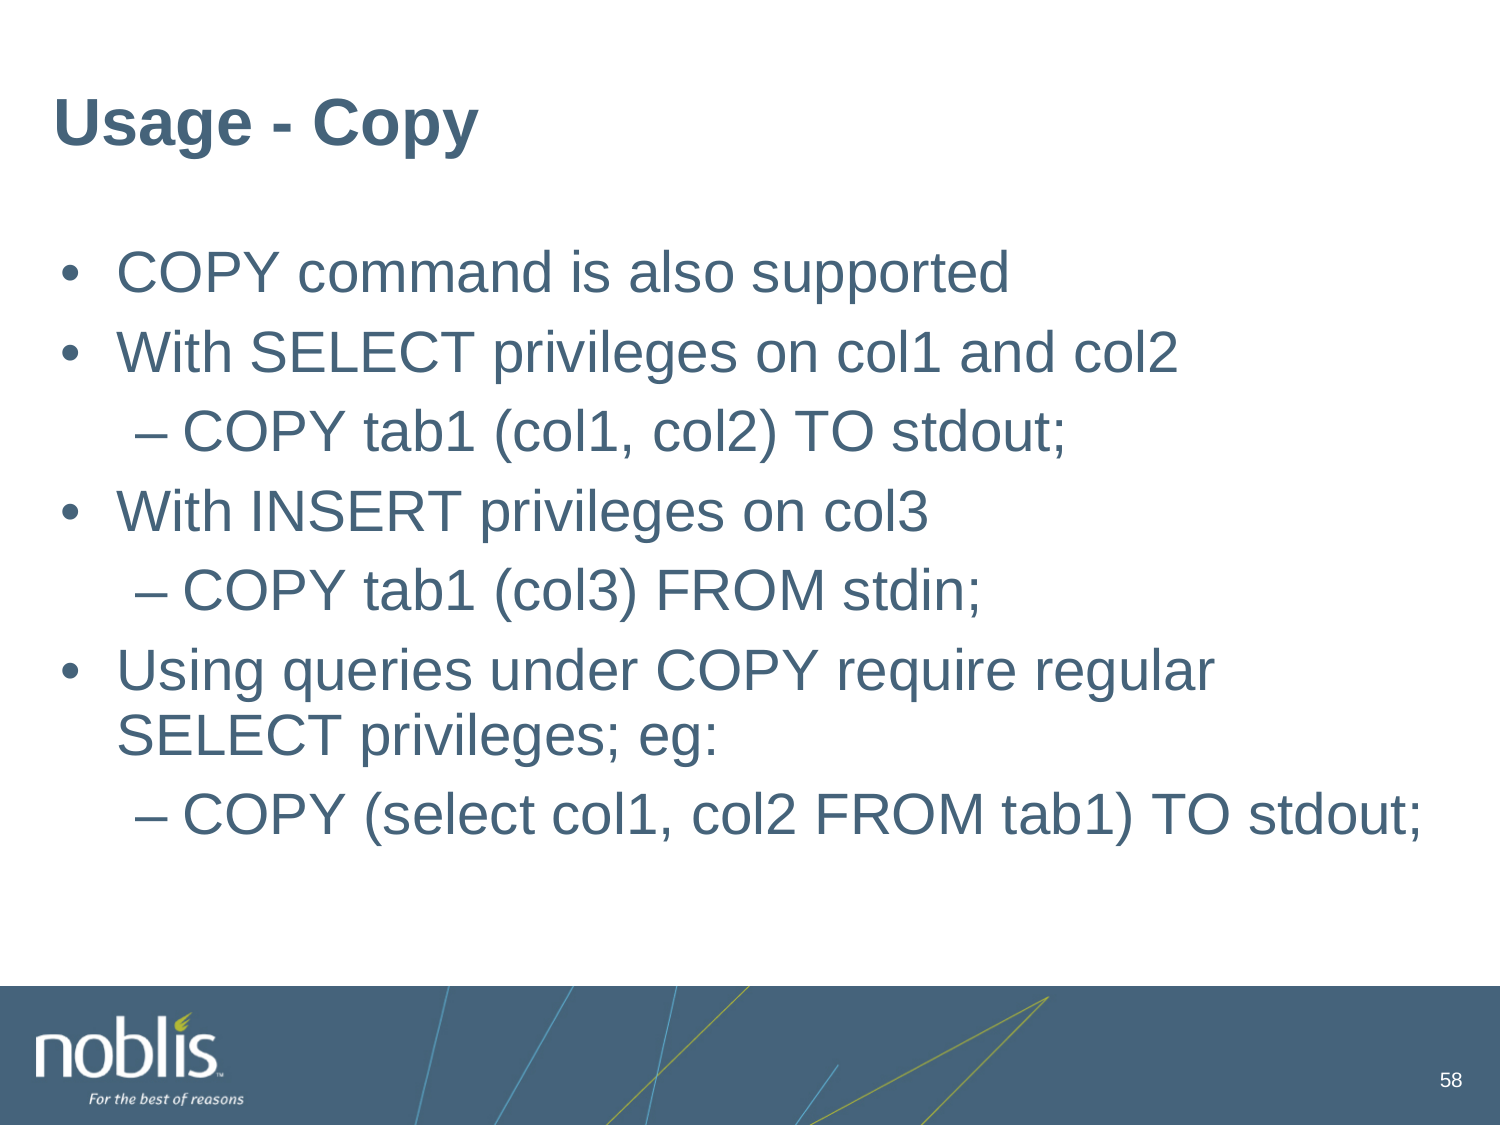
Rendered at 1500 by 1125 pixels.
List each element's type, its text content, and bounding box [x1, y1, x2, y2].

title Usage - Copy [53, 38, 1438, 211]
list COPY command is also supported With SELECT privileges on col1 and col2 COPY tab1 (col1, col2) TO stdout; With INSERT privileges on col3 COPY tab1 (col3) FROM stdin; Using queries under COPY require regular SELECT privileges; eg: COPY (select col1, col2 FROM tab1) TO stdout; [60, 239, 1437, 944]
picture [0, 986, 1500, 1125]
